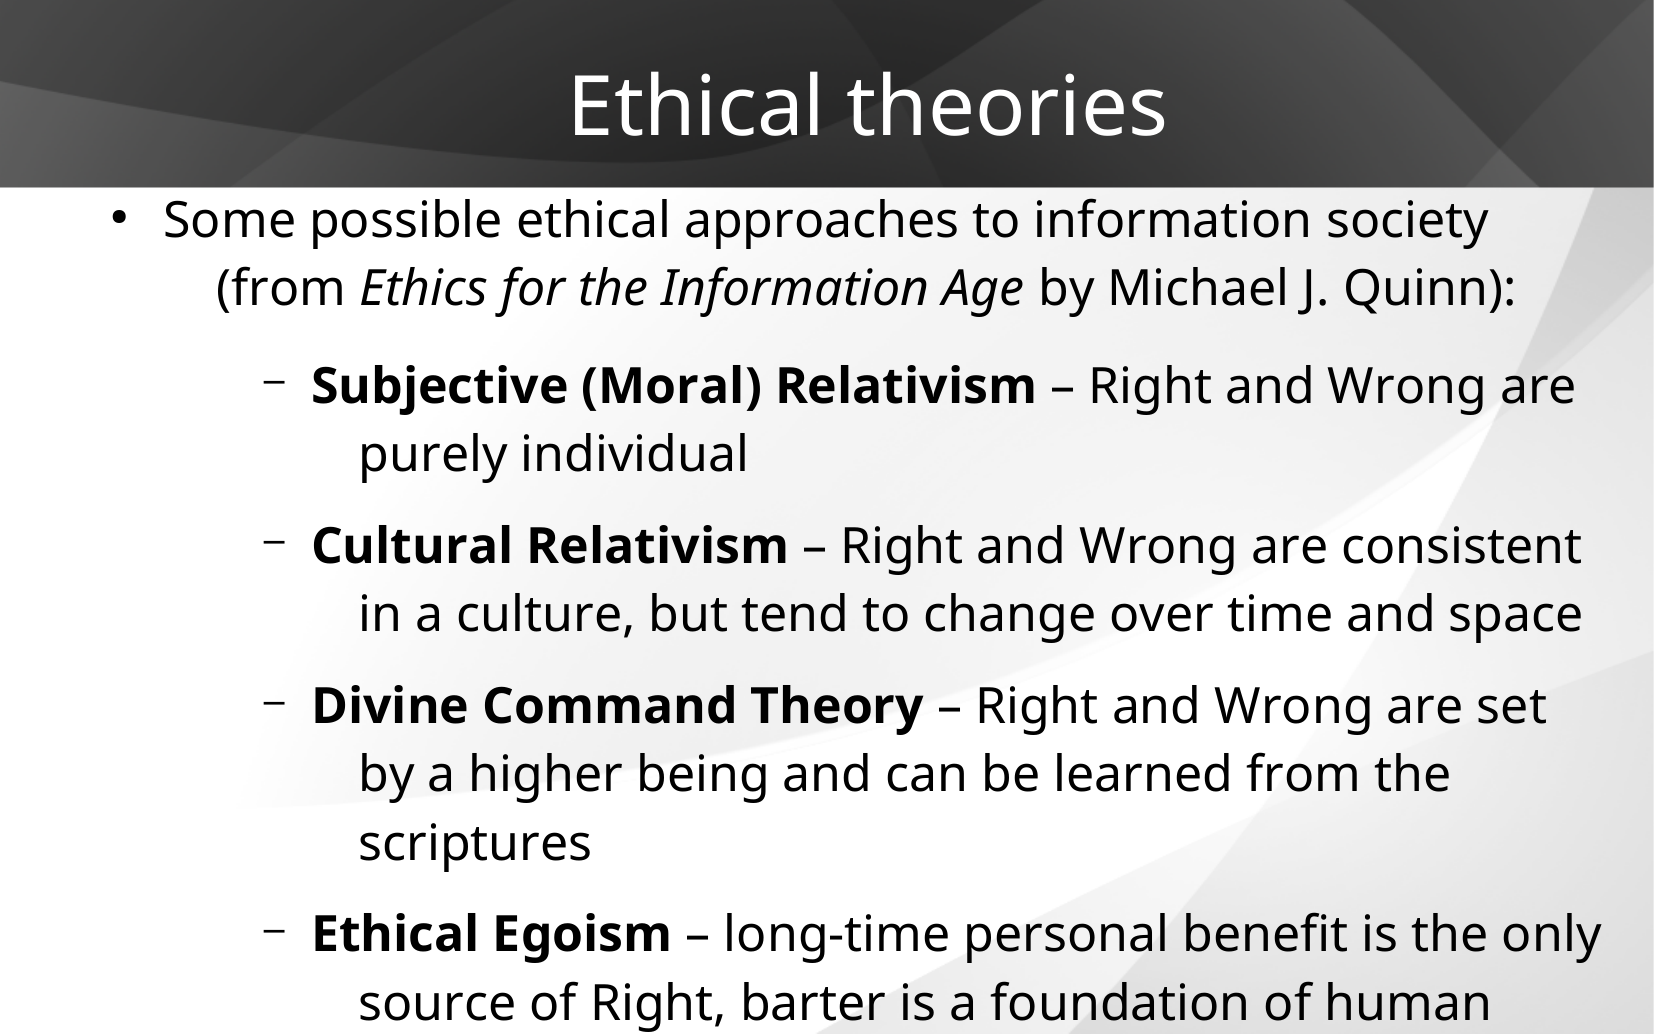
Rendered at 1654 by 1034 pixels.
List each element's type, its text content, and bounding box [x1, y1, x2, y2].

picture [0, 0, 1654, 1034]
list Some possible ethical approaches to information society (from Ethics for the Information Age by Michael J. Quinn): Subjective (Moral) Relativism – Right and Wrong are purely individual Cultural Relativism – Right and Wrong are consistent in a culture, but tend to change over time and space Divine Command Theory – Right and Wrong are set by a higher being and can be learned from the scriptures Ethical Egoism – long-time personal benefit is the only source of Right, barter is a foundation of human relationships; doing good makes sense if useful [75, 183, 1613, 1029]
title Ethical theories [124, 0, 1613, 183]
